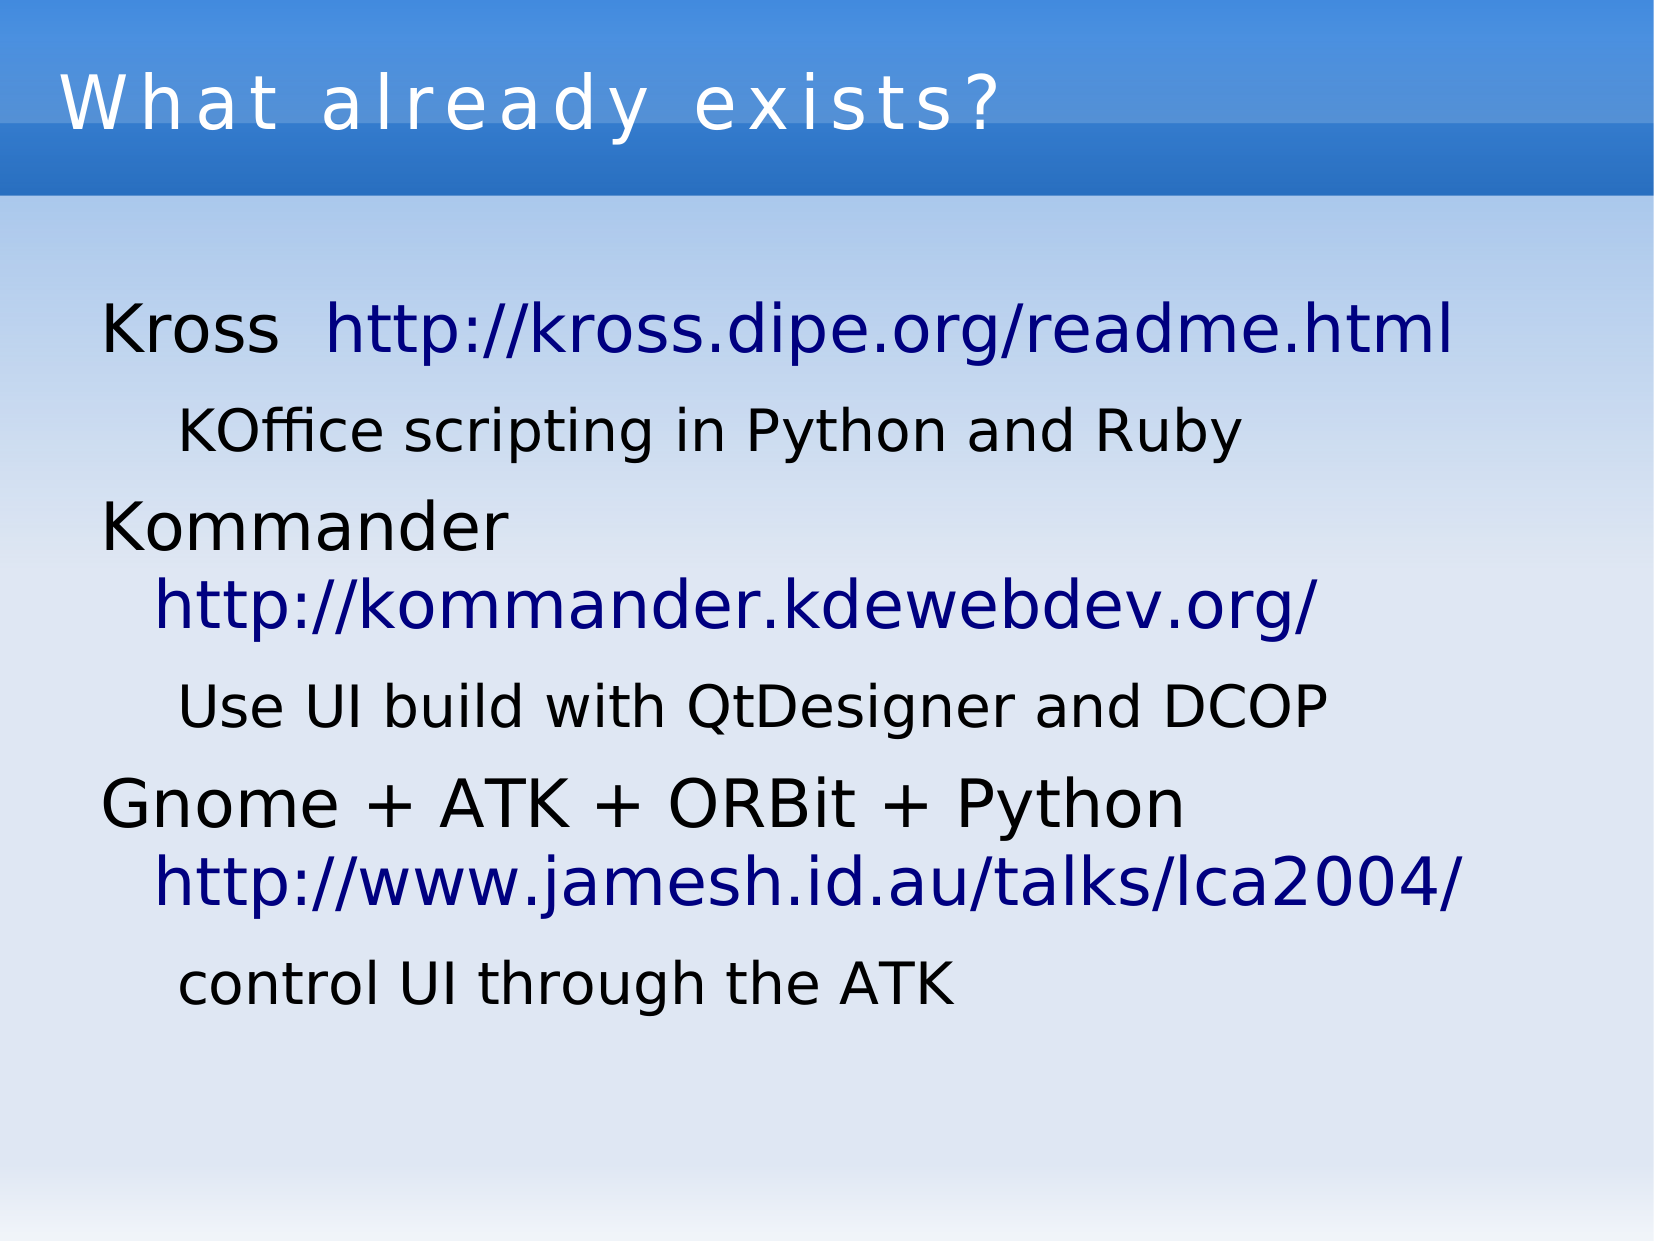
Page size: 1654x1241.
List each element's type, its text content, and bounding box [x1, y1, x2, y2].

list Kross http://kross.dipe.org/readme.html KOffice scripting in Python and Ruby Kommander http://kommander.kdewebdev.org/ Use UI build with QtDesigner and DCOP Gnome + ATK + ORBit + Python http://www.jamesh.id.au/talks/lca2004/ control UI through the ATK [82, 290, 1571, 1109]
picture [0, 0, 1654, 1241]
title What already exists? [59, 29, 1270, 178]
